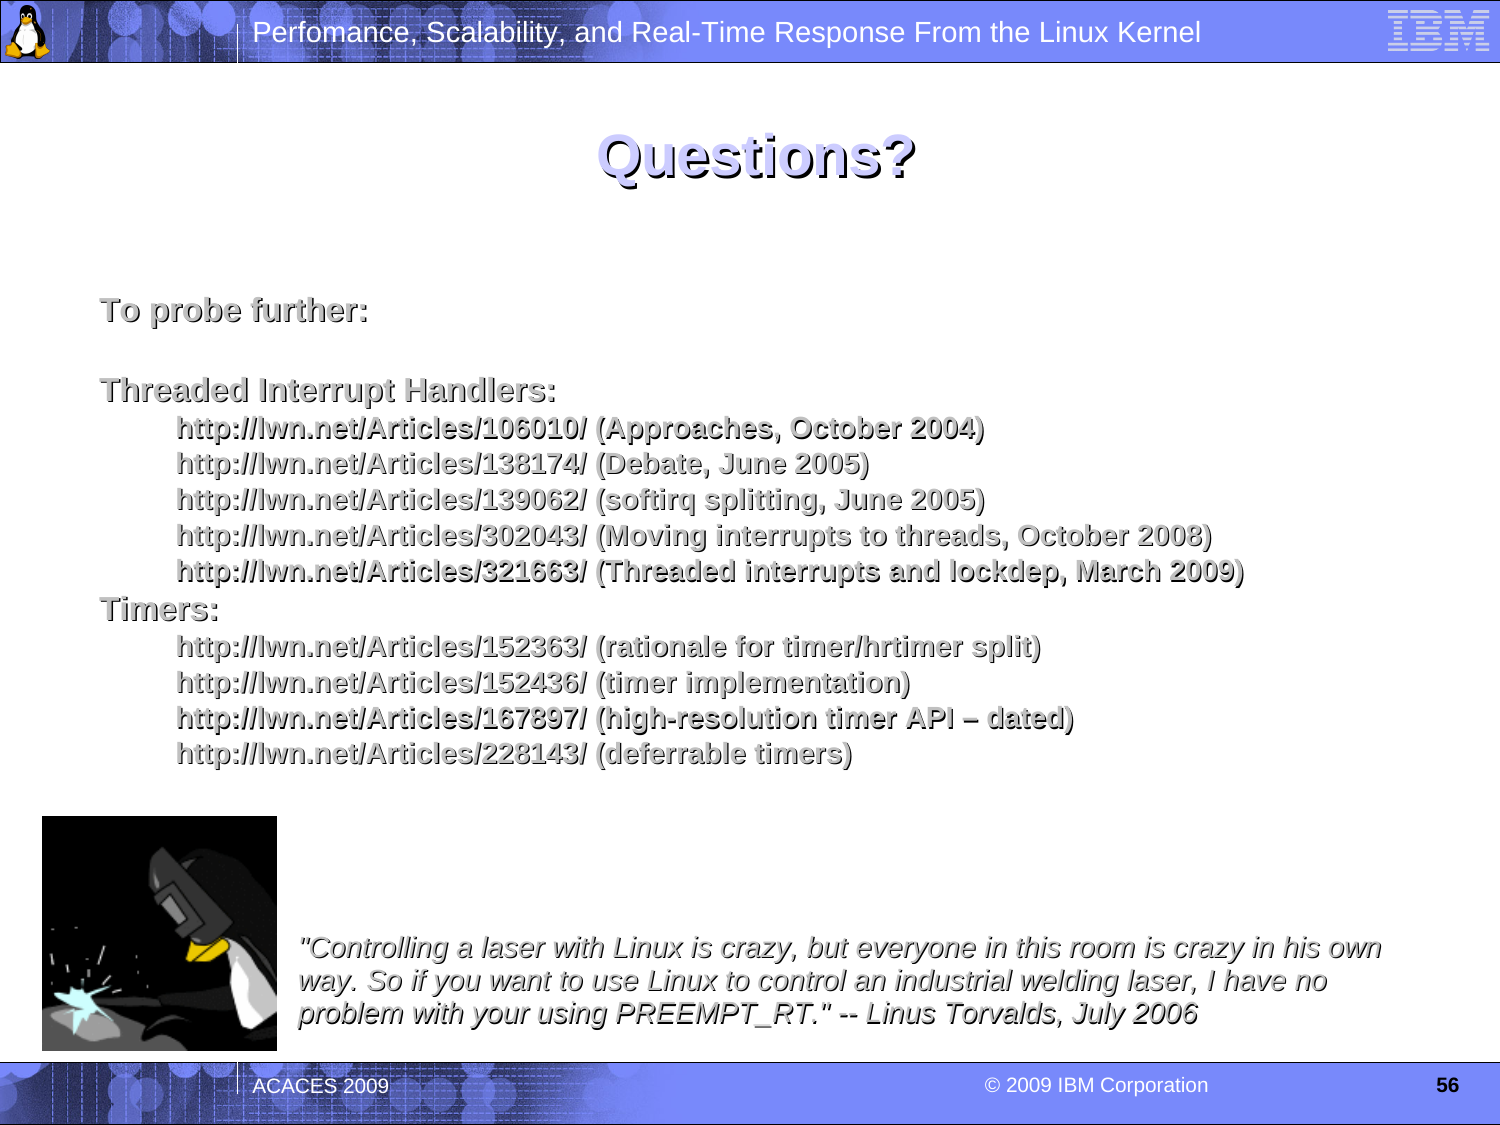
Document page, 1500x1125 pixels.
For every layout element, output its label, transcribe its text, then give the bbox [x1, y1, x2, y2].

text_box "Controlling a laser with Linux is crazy, but everyone in this room is crazy in his own way. So if you want to use Linux to control an industrial welding laser, I have no problem with your using PREEMPT_RT." -- Linus Torvalds, July 2006 [283, 923, 1415, 1071]
picture [0, 1063, 1500, 1124]
title Questions? [79, 116, 1433, 199]
picture [42, 816, 277, 1051]
picture [1, 1, 1500, 62]
list To probe further: Threaded Interrupt Handlers: http://lwn.net/Articles/106010/ (Approaches, October 2004) http://lwn.net/Articles/138174/ (Debate, June 2005) http://lwn.net/Articles/139062/ (softirq splitting, June 2005) http://lwn.net/Articles/302043/ (Moving interrupts to threads, October 2008) http://lwn.net/Articles/321663/ (Threaded interrupts and lockdep, March 2009) Timers: http://lwn.net/Articles/152363/ (rationale for timer/hrtimer split) http://lwn.net/Articles/152436/ (timer implementation) http://lwn.net/Articles/167897/ (high-resolution timer API – dated) http://lwn.net/Articles/228143/ (deferrable timers) [99, 291, 1389, 770]
